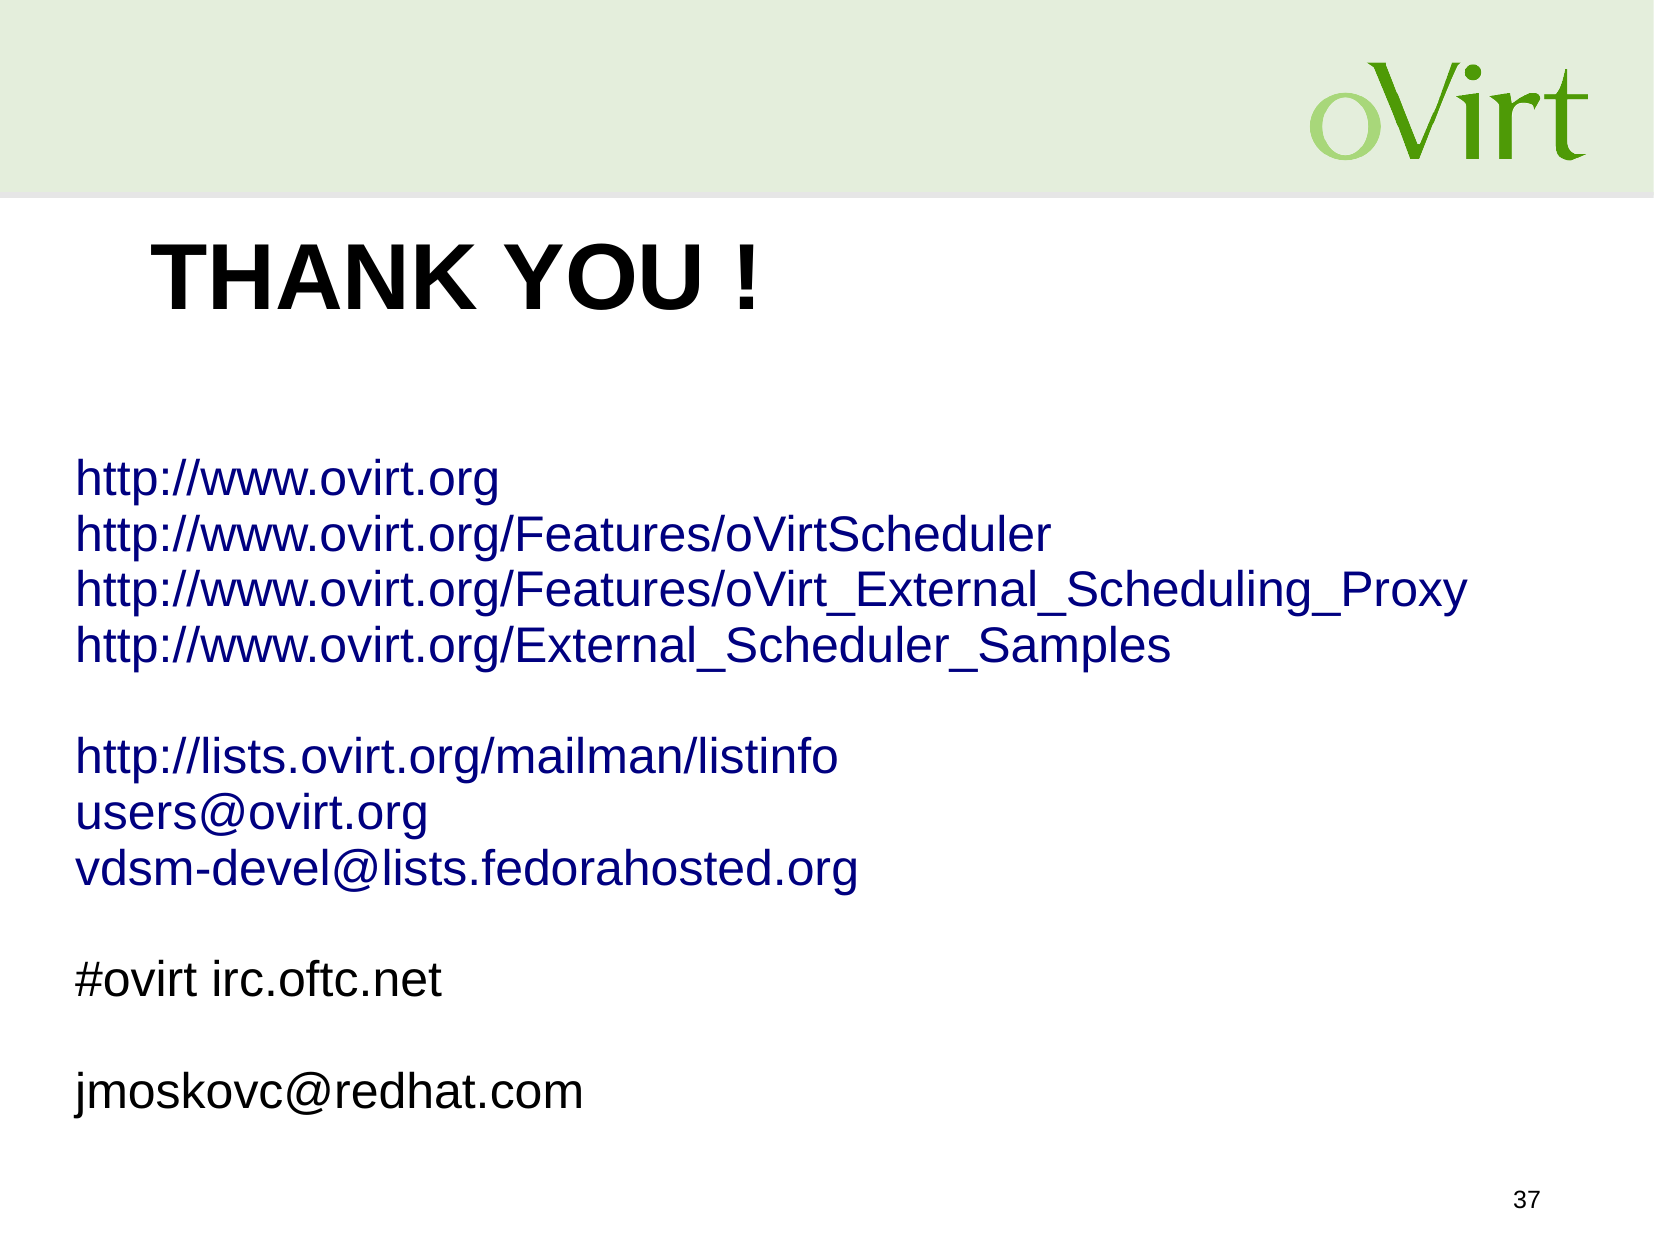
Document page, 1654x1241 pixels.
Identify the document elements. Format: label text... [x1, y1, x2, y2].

picture [1289, 36, 1613, 180]
text_box http://www.ovirt.org http://www.ovirt.org/Features/oVirtScheduler http://www.ovirt.org/Features/oVirt_External_Scheduling_Proxy http://www.ovirt.org/External_Scheduler_Samples http://lists.ovirt.org/mailman/listinfo users@ovirt.org vdsm-devel@lists.fedorahosted.org #ovirt irc.oftc.net jmoskovc@redhat.com [75, 450, 1576, 1170]
text_box THANK YOU ! [150, 225, 1523, 346]
